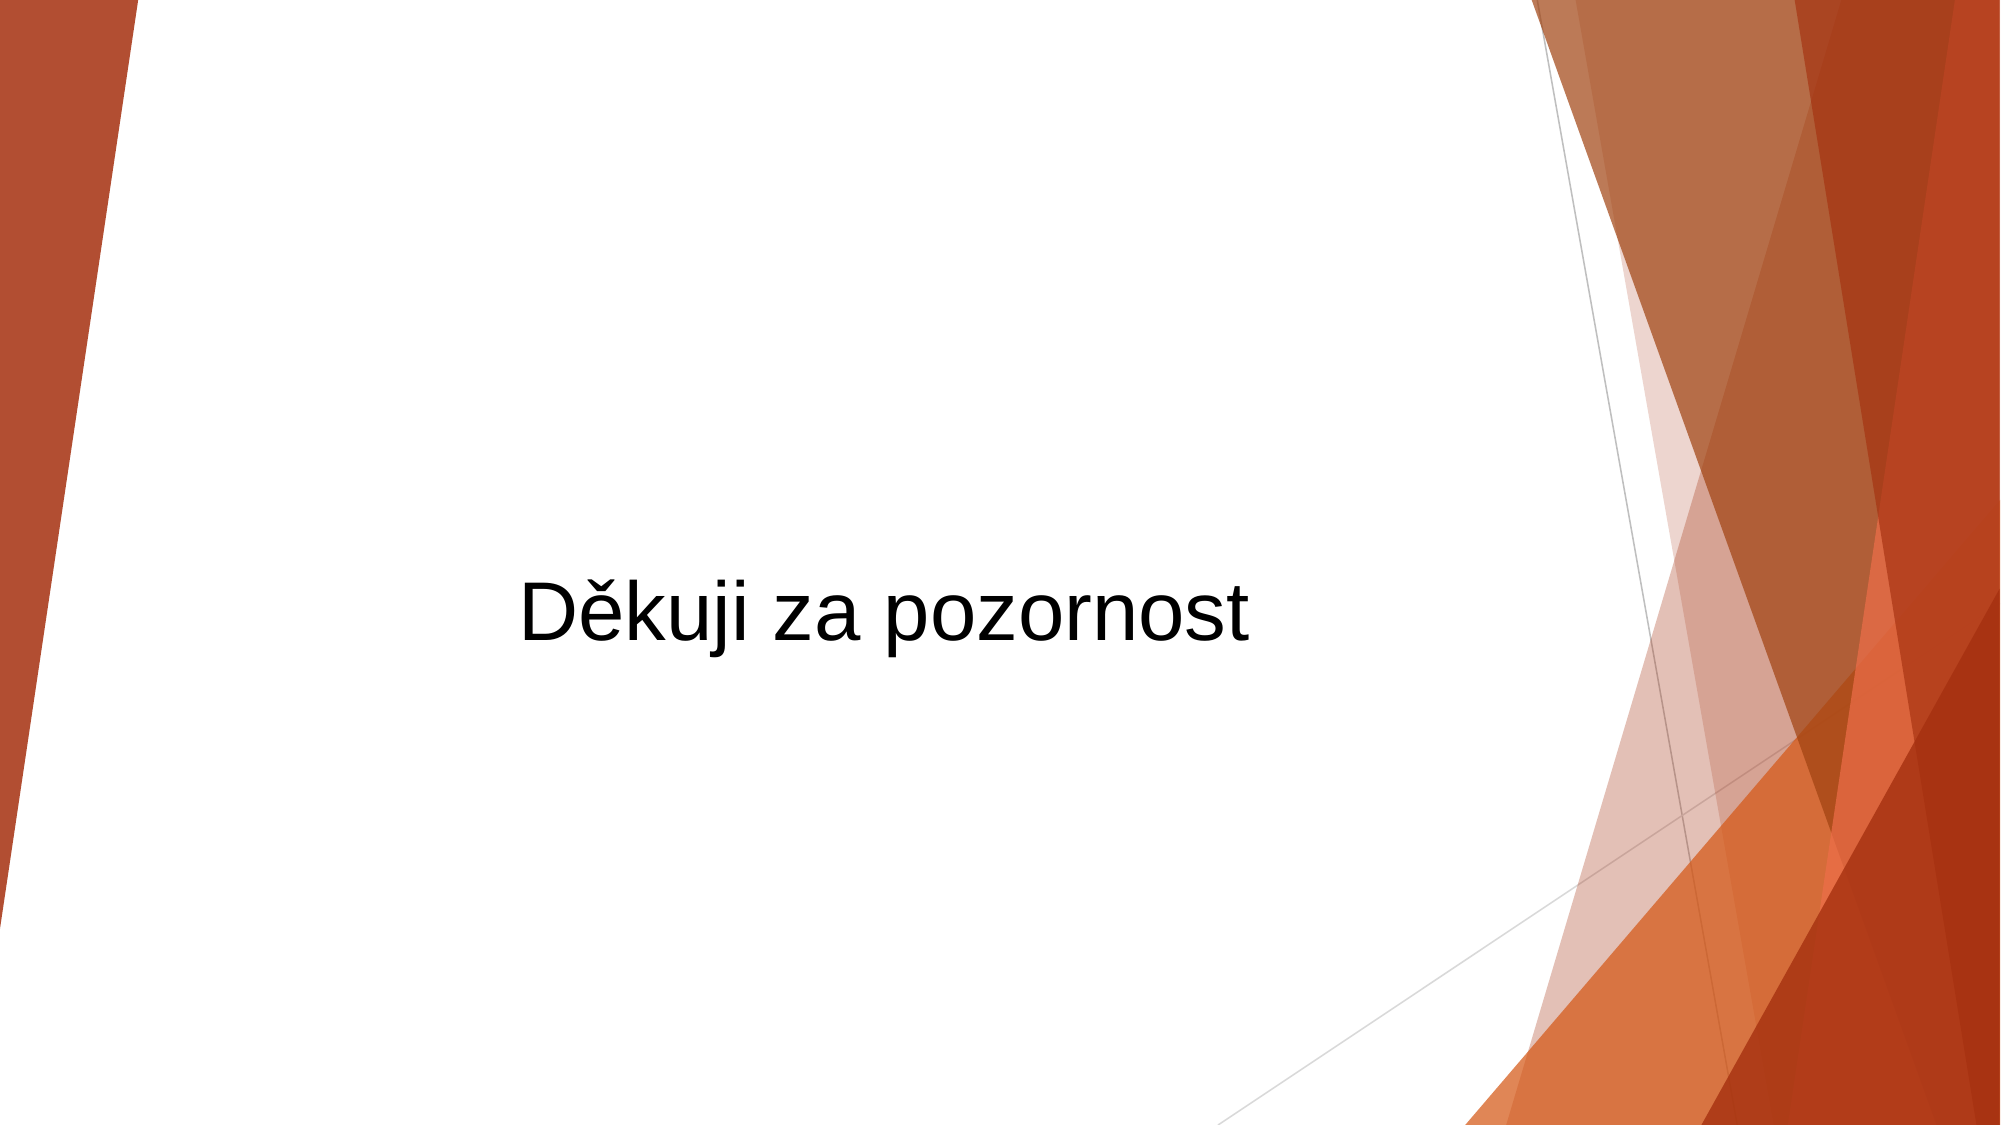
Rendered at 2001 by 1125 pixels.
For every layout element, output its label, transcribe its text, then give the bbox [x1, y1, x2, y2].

title Děkuji za pozornost [247, 394, 1522, 665]
